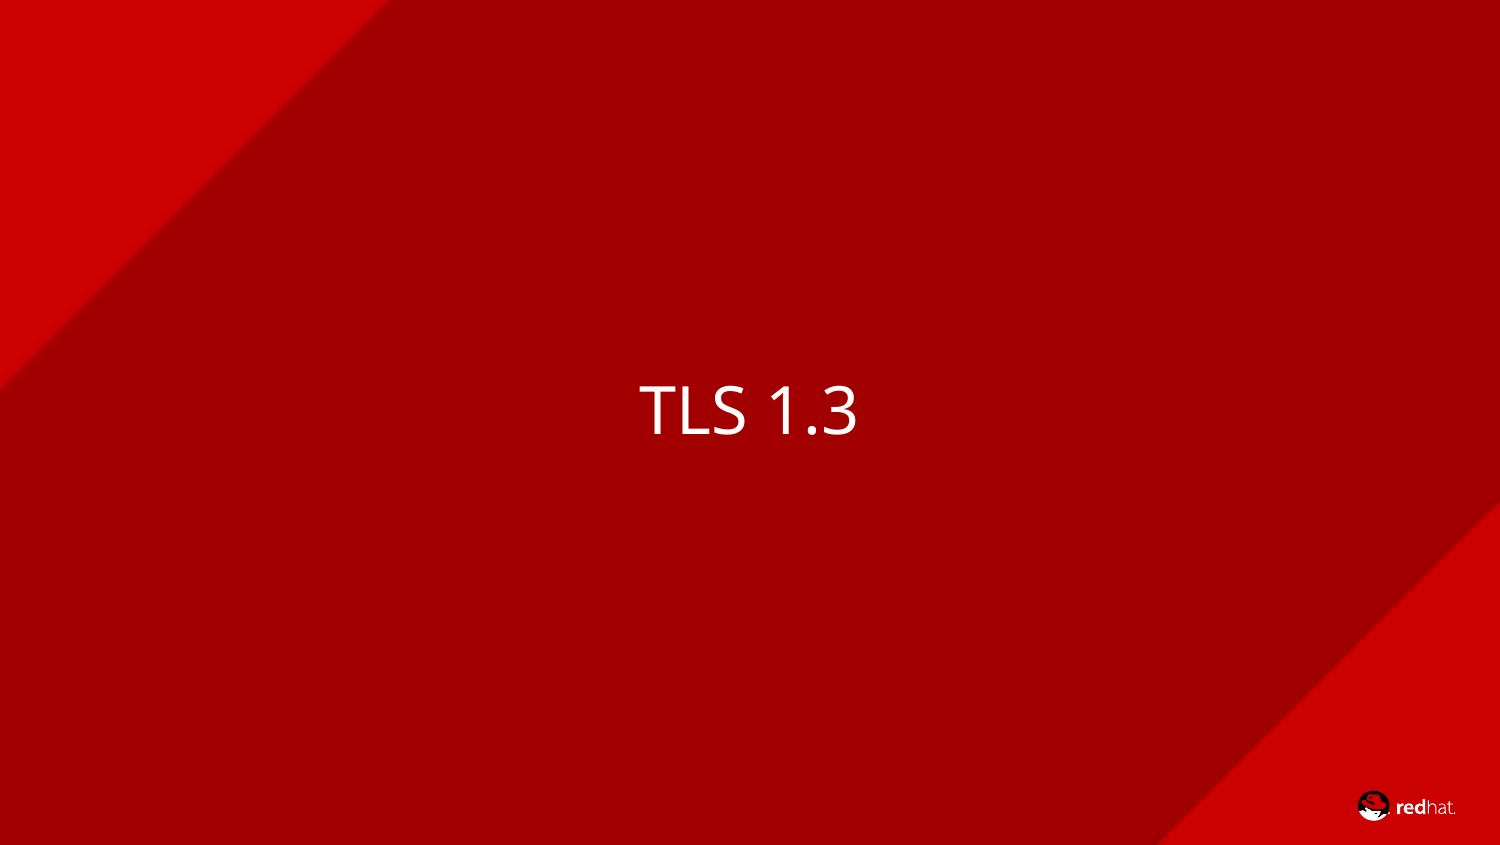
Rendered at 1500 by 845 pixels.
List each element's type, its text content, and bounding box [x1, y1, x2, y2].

title TLS 1.3 [112, 330, 1388, 486]
picture [0, 0, 1500, 845]
